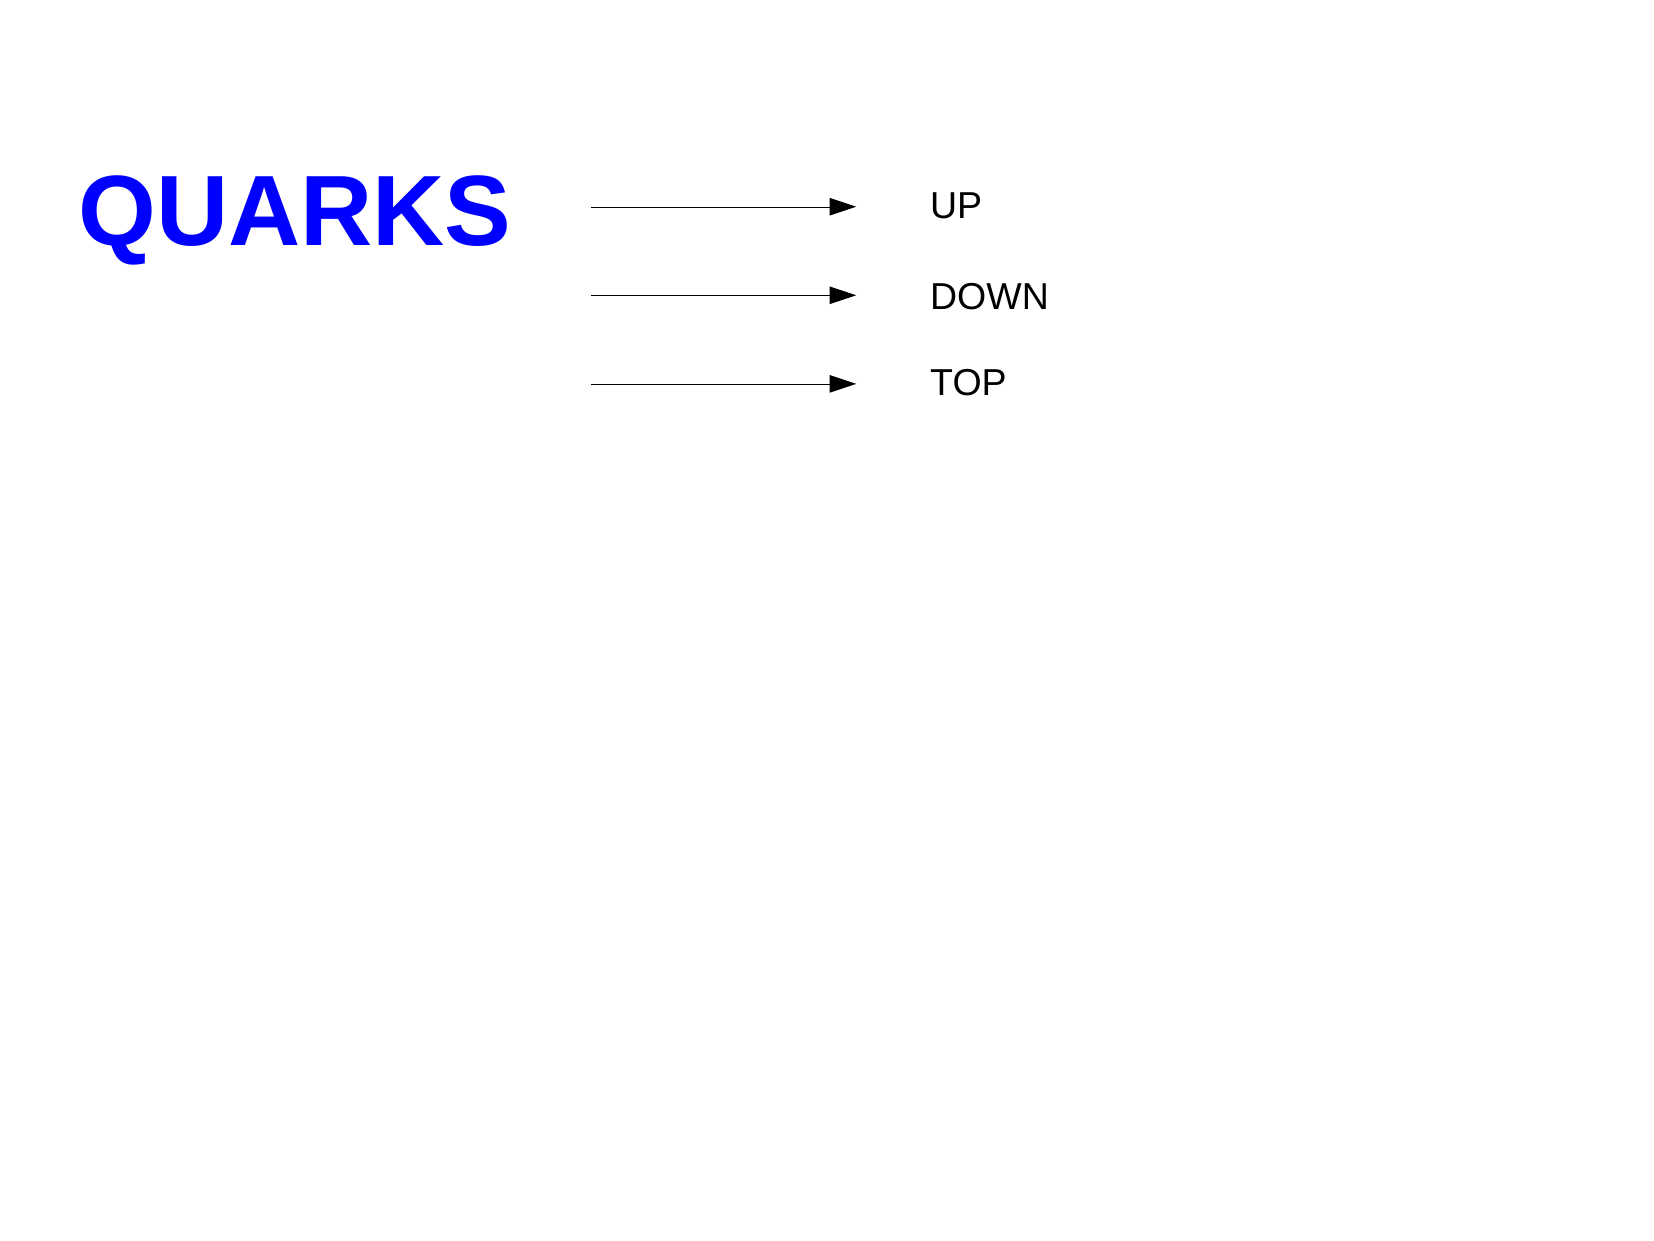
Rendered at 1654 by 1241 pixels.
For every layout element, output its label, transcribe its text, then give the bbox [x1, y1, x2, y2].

text_box DOWN [915, 267, 1270, 325]
text_box TOP [915, 354, 1093, 412]
text_box QUARKS [0, 147, 1123, 275]
text_box UP [915, 177, 1211, 235]
